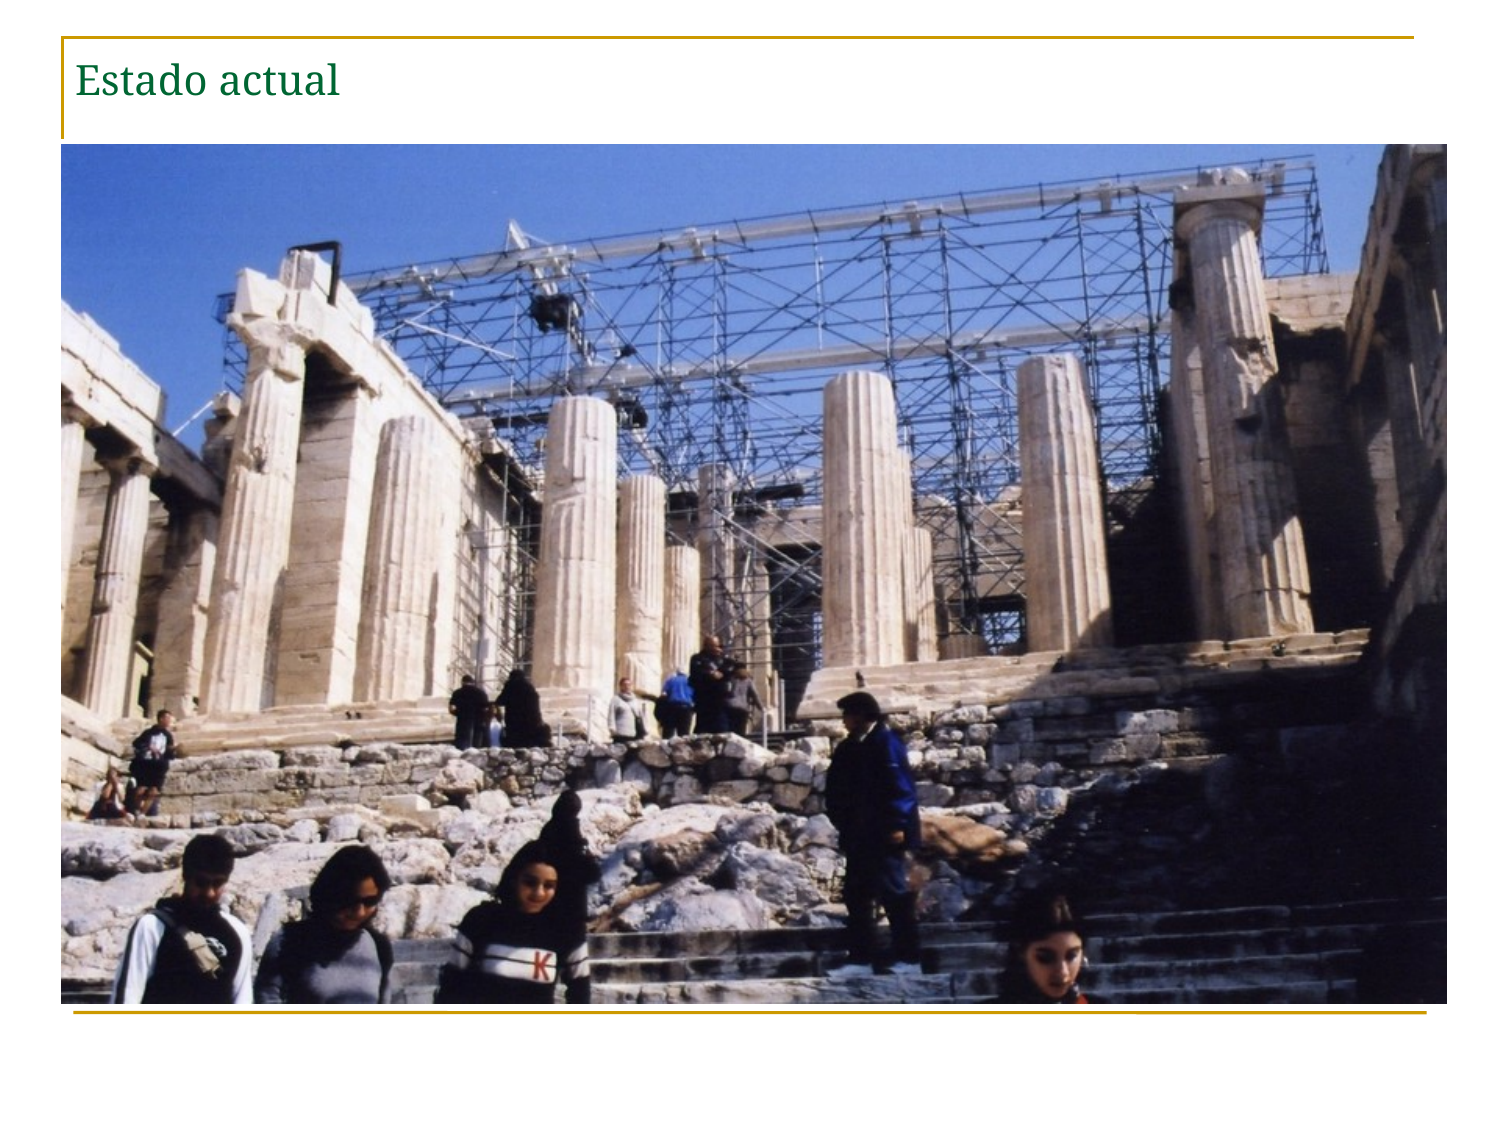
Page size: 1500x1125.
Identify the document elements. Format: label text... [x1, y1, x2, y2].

picture [61, 144, 1447, 1004]
title Estado actual [75, 45, 1425, 119]
